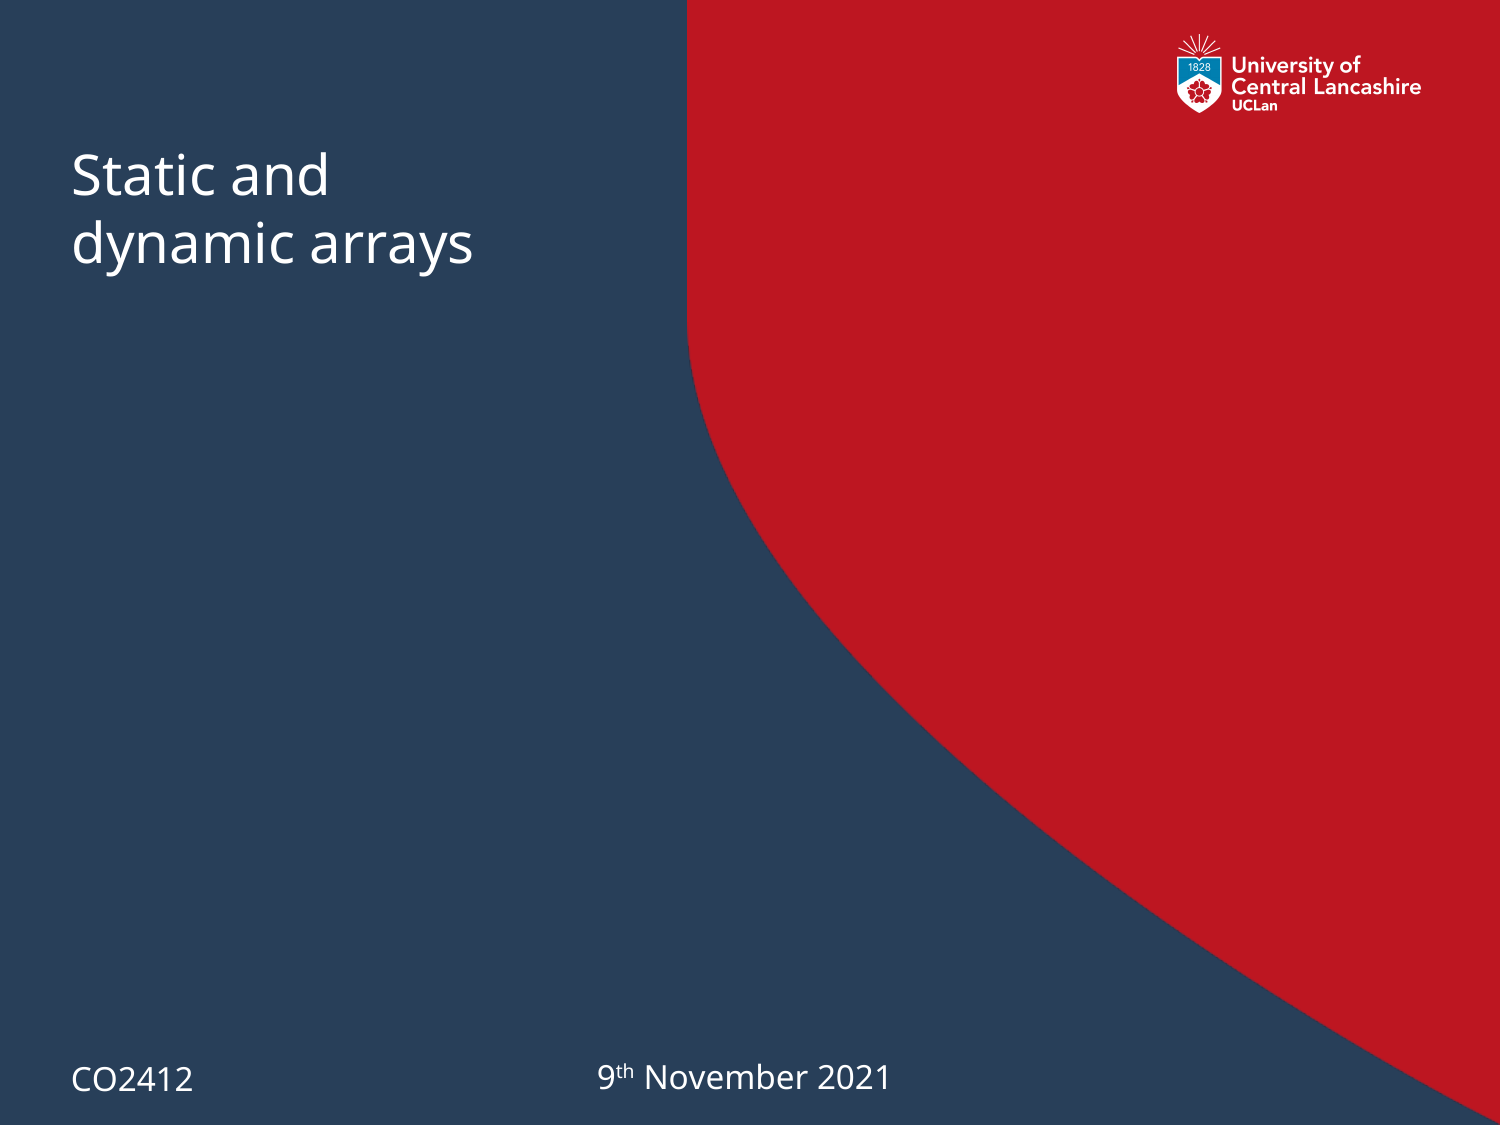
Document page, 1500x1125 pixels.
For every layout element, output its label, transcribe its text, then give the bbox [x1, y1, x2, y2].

picture [687, 0, 1500, 1125]
text_box Static and dynamic arrays [56, 86, 1185, 328]
